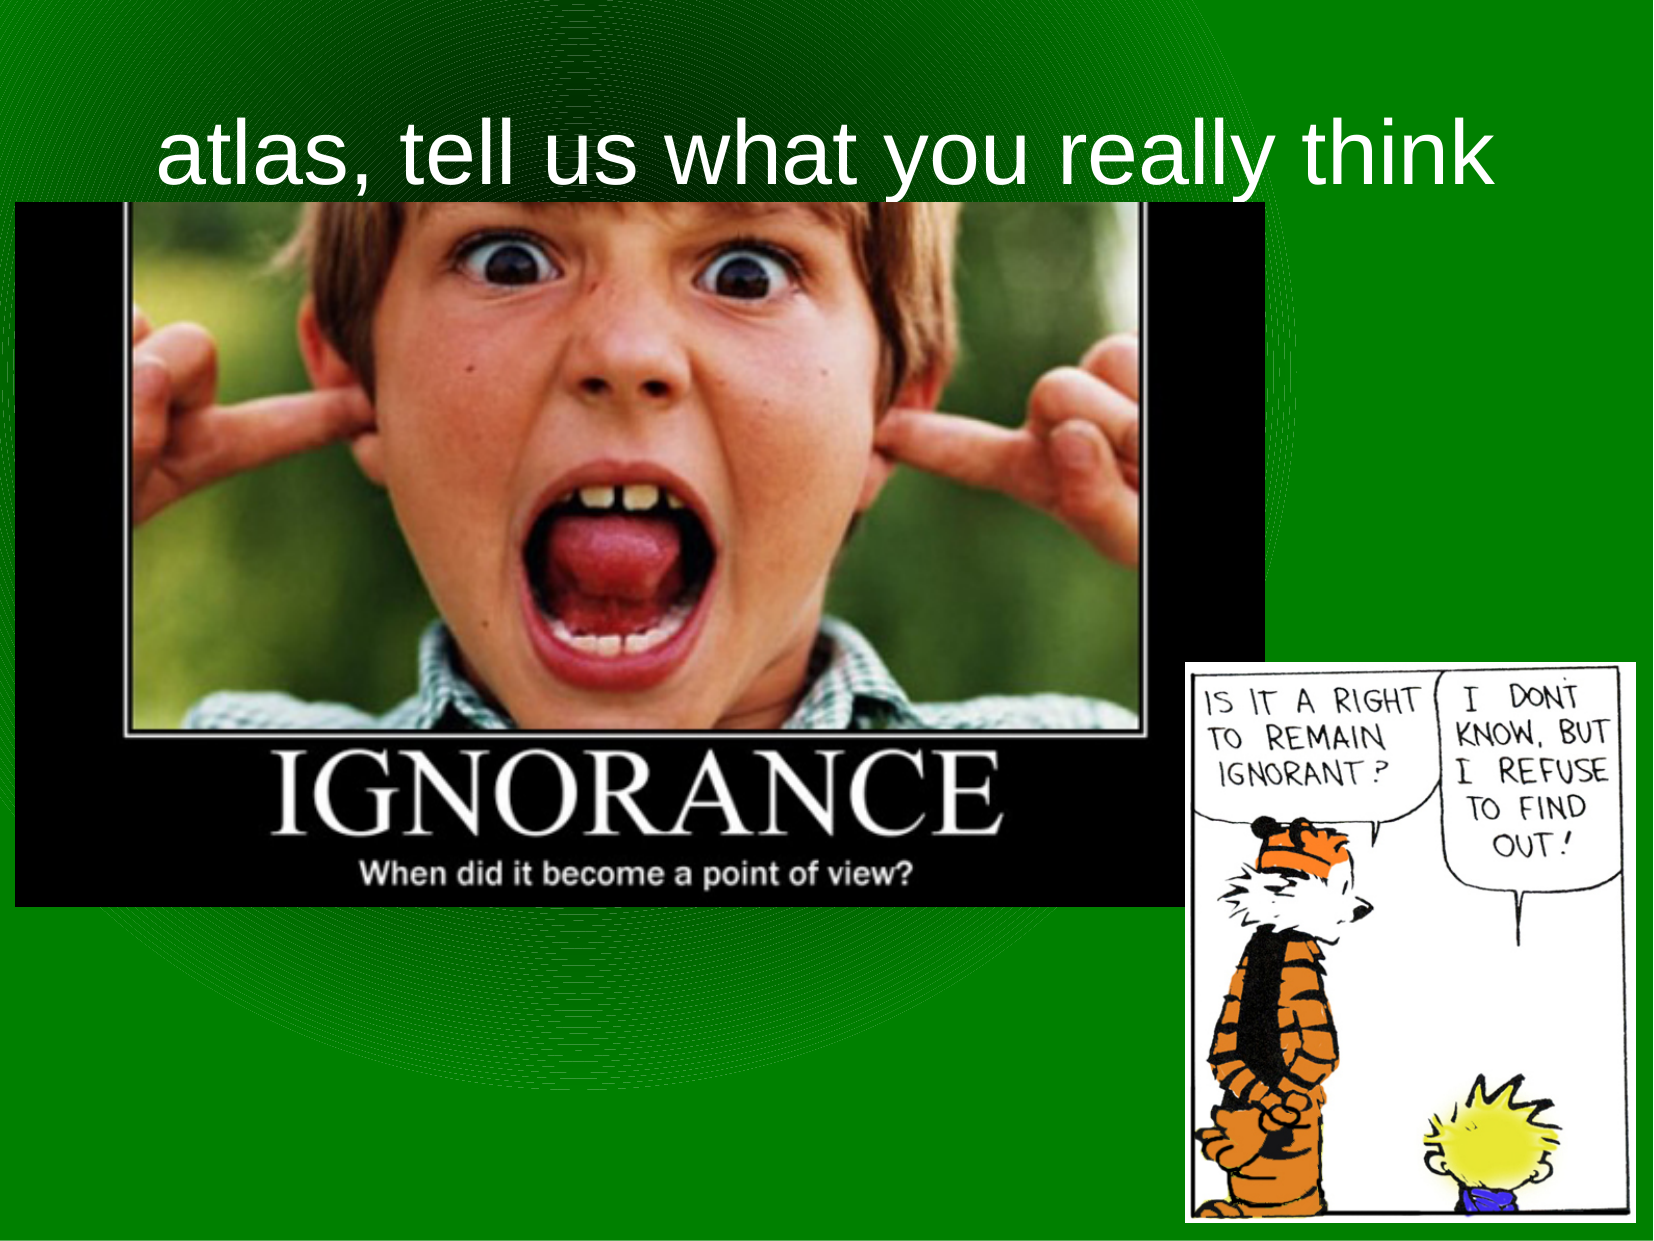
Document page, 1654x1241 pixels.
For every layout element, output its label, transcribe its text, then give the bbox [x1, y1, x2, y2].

title atlas, tell us what you really think [82, 49, 1571, 257]
picture [15, 202, 1636, 1223]
